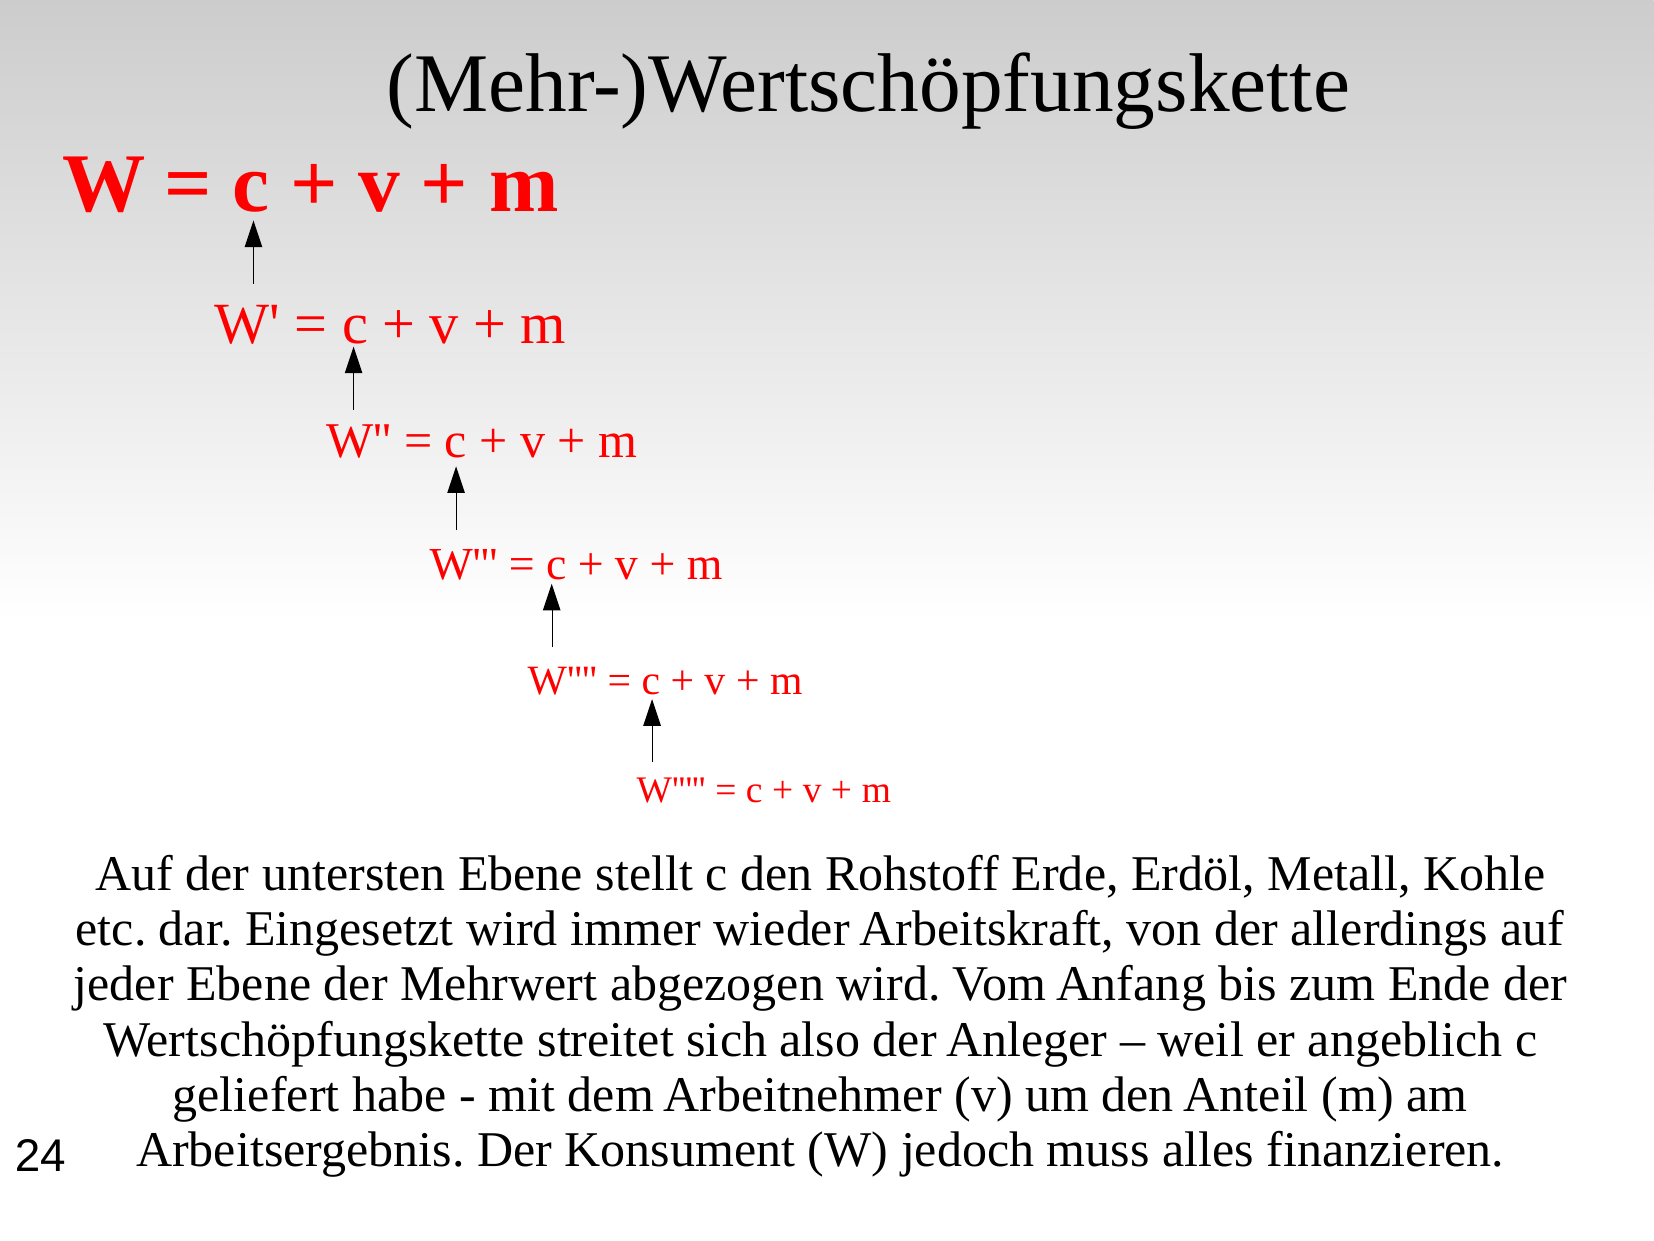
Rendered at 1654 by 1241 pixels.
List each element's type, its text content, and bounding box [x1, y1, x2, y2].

text_box <Nummer> [0, 1122, 259, 1198]
text_box W'' = c + v + m [311, 405, 656, 476]
text_box W'''' = c + v + m [512, 649, 827, 716]
text_box W' = c + v + m [200, 284, 621, 371]
text_box (Mehr-)Wertschöpfungskette [372, 29, 1388, 145]
text_box W''''' = c + v + m [621, 762, 909, 824]
text_box W''' = c + v + m [414, 531, 739, 603]
text_box W = c + v + m [47, 129, 576, 237]
text_box Auf der untersten Ebene stellt c den Rohstoff Erde, Erdöl, Metall, Kohle etc. dar. Eingesetzt wird immer wieder Arbeitskraft, von der allerdings auf jeder Ebene der Mehrwert abgezogen wird. Vom Anfang bis zum Ende der Wertschöpfungskette streitet sich also der Anleger – weil er angeblich c geliefert habe - mit dem Arbeitnehmer (v) um den Anteil (m) am Arbeitsergebnis. Der Konsument (W) jedoch muss alles finanzieren. [59, 838, 1619, 1188]
